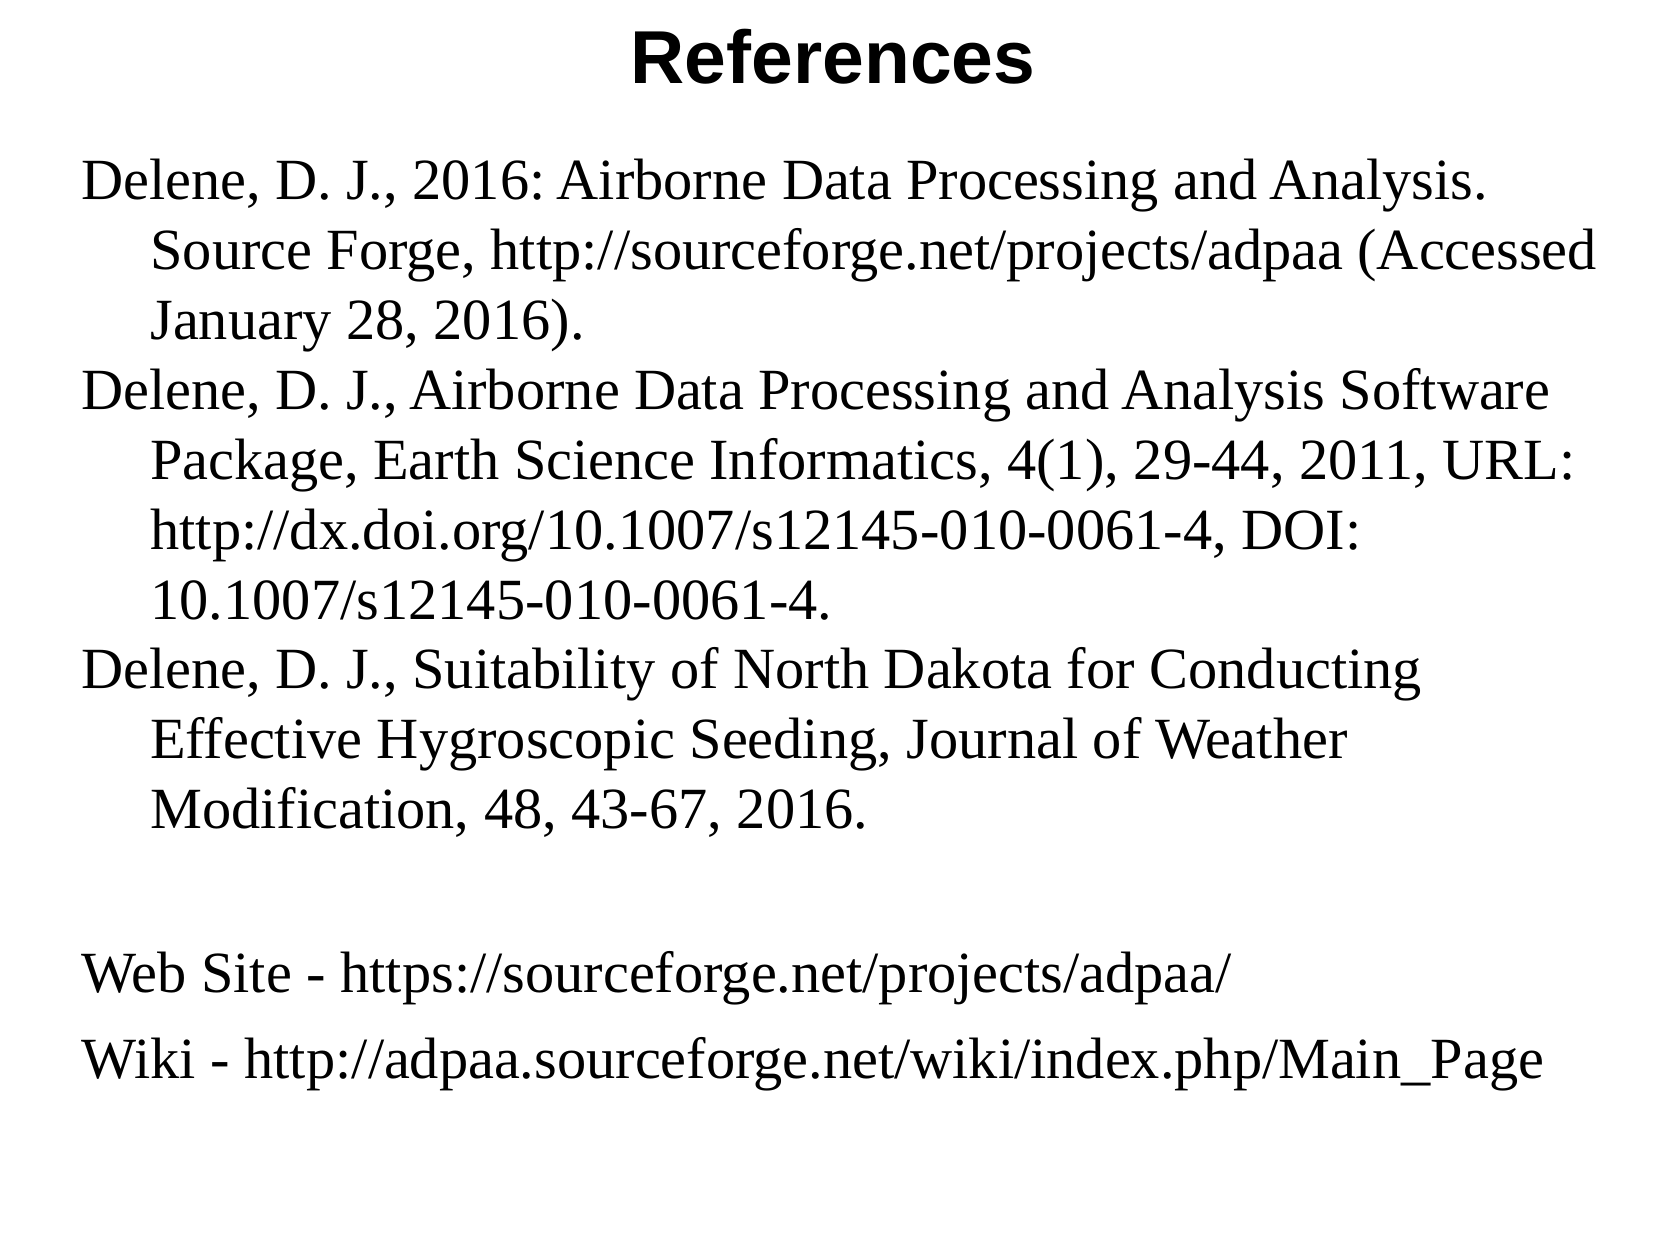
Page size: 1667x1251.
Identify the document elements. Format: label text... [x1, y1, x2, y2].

text_box Delene, D. J., 2016: Airborne Data Processing and Analysis. Source Forge, http://sourceforge.net/projects/adpaa (Accessed January 28, 2016). Delene, D. J., Airborne Data Processing and Analysis Software Package, Earth Science Informatics, 4(1), 29-44, 2011, URL: http://dx.doi.org/10.1007/s12145-010-0061-4, DOI: 10.1007/s12145-010-0061-4. Delene, D. J., Suitability of North Dakota for Conducting Effective Hygroscopic Seeding, Journal of Weather Modification, 48, 43-67, 2016. Web Site - https://sourceforge.net/projects/adpaa/ Wiki - http://adpaa.sourceforge.net/wiki/index.php/Main_Page [75, 137, 1621, 1131]
text_box References [0, 2, 1667, 106]
